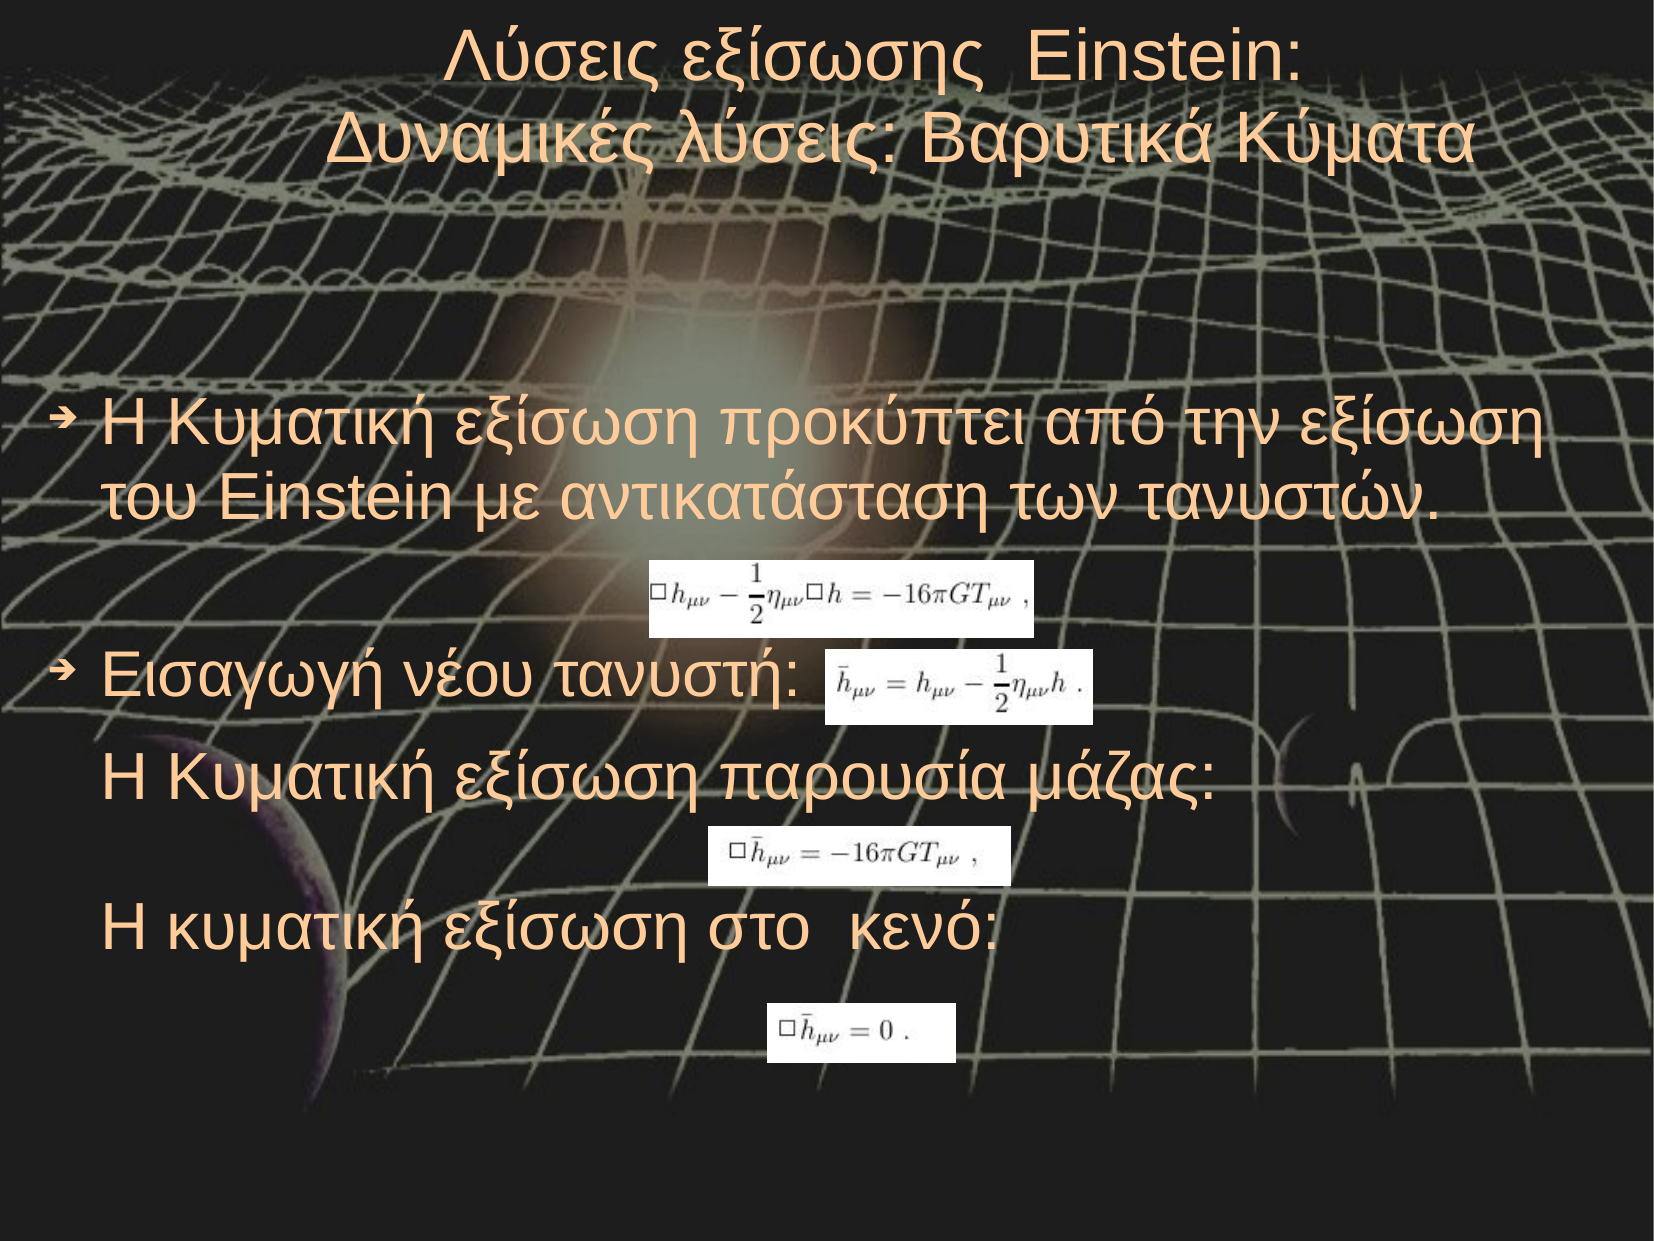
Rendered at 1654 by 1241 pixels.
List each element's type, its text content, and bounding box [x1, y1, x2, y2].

title Λύσεις εξίσωσης Einstein: Δυναμικές λύσεις: Βαρυτικά Κύματα [29, 0, 1654, 193]
picture [767, 1003, 956, 1063]
picture [0, 0, 1654, 1241]
picture [825, 649, 1093, 725]
picture [649, 560, 1034, 638]
picture [708, 826, 1011, 886]
list Η Κυματική εξίσωση προκύπτει από την εξίσωση του Einstein με αντικατάσταση των τανυστών. Εισαγωγή νέου τανυστή: Η Κυματική εξίσωση παρουσία μάζας: Η κυματική εξίσωση στο κενό: [29, 383, 1654, 1241]
